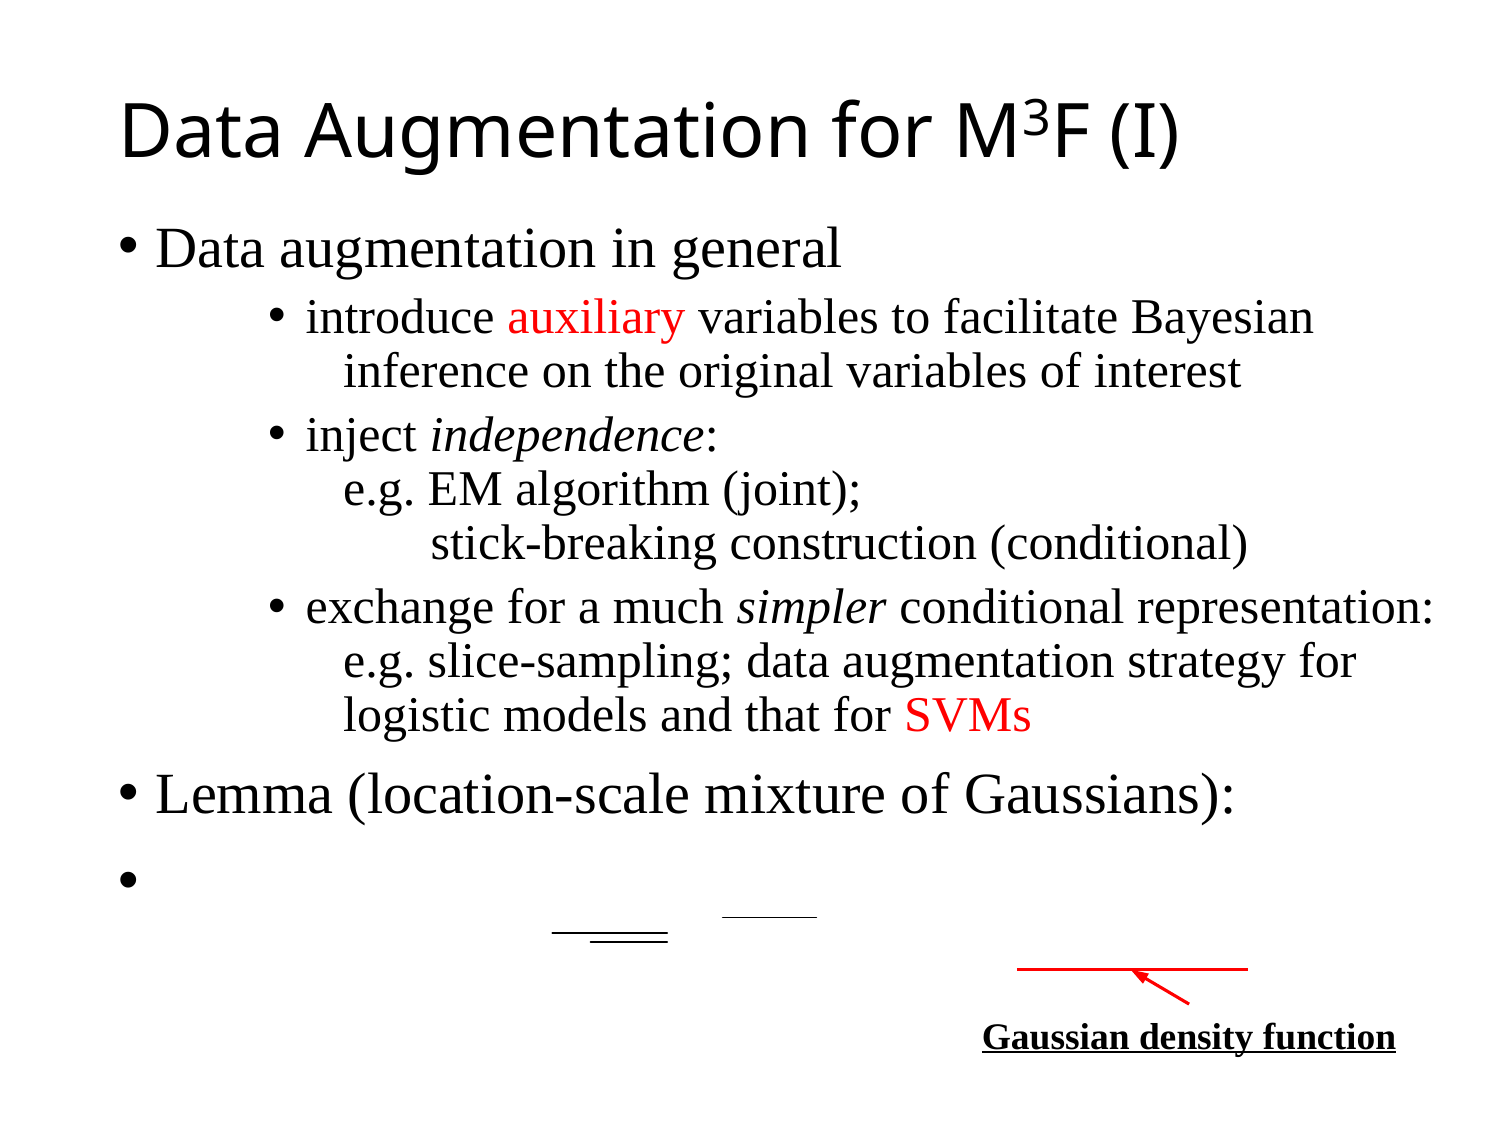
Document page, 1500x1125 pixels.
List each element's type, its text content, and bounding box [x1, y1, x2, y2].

text_box Gaussian density function [964, 1004, 1414, 1065]
text_box Data Augmentation for M3F (I) [103, 58, 1397, 208]
text_box Data augmentation in general introduce auxiliary variables to facilitate Bayesian inference on the original variables of interest inject independence: e.g. EM algorithm (joint); stick-breaking construction (conditional) exchange for a much simpler conditional representation: e.g. slice-sampling; data augmentation strategy for logistic models and that for SVMs Lemma (location-scale mixture of Gaussians): [103, 209, 1459, 1035]
